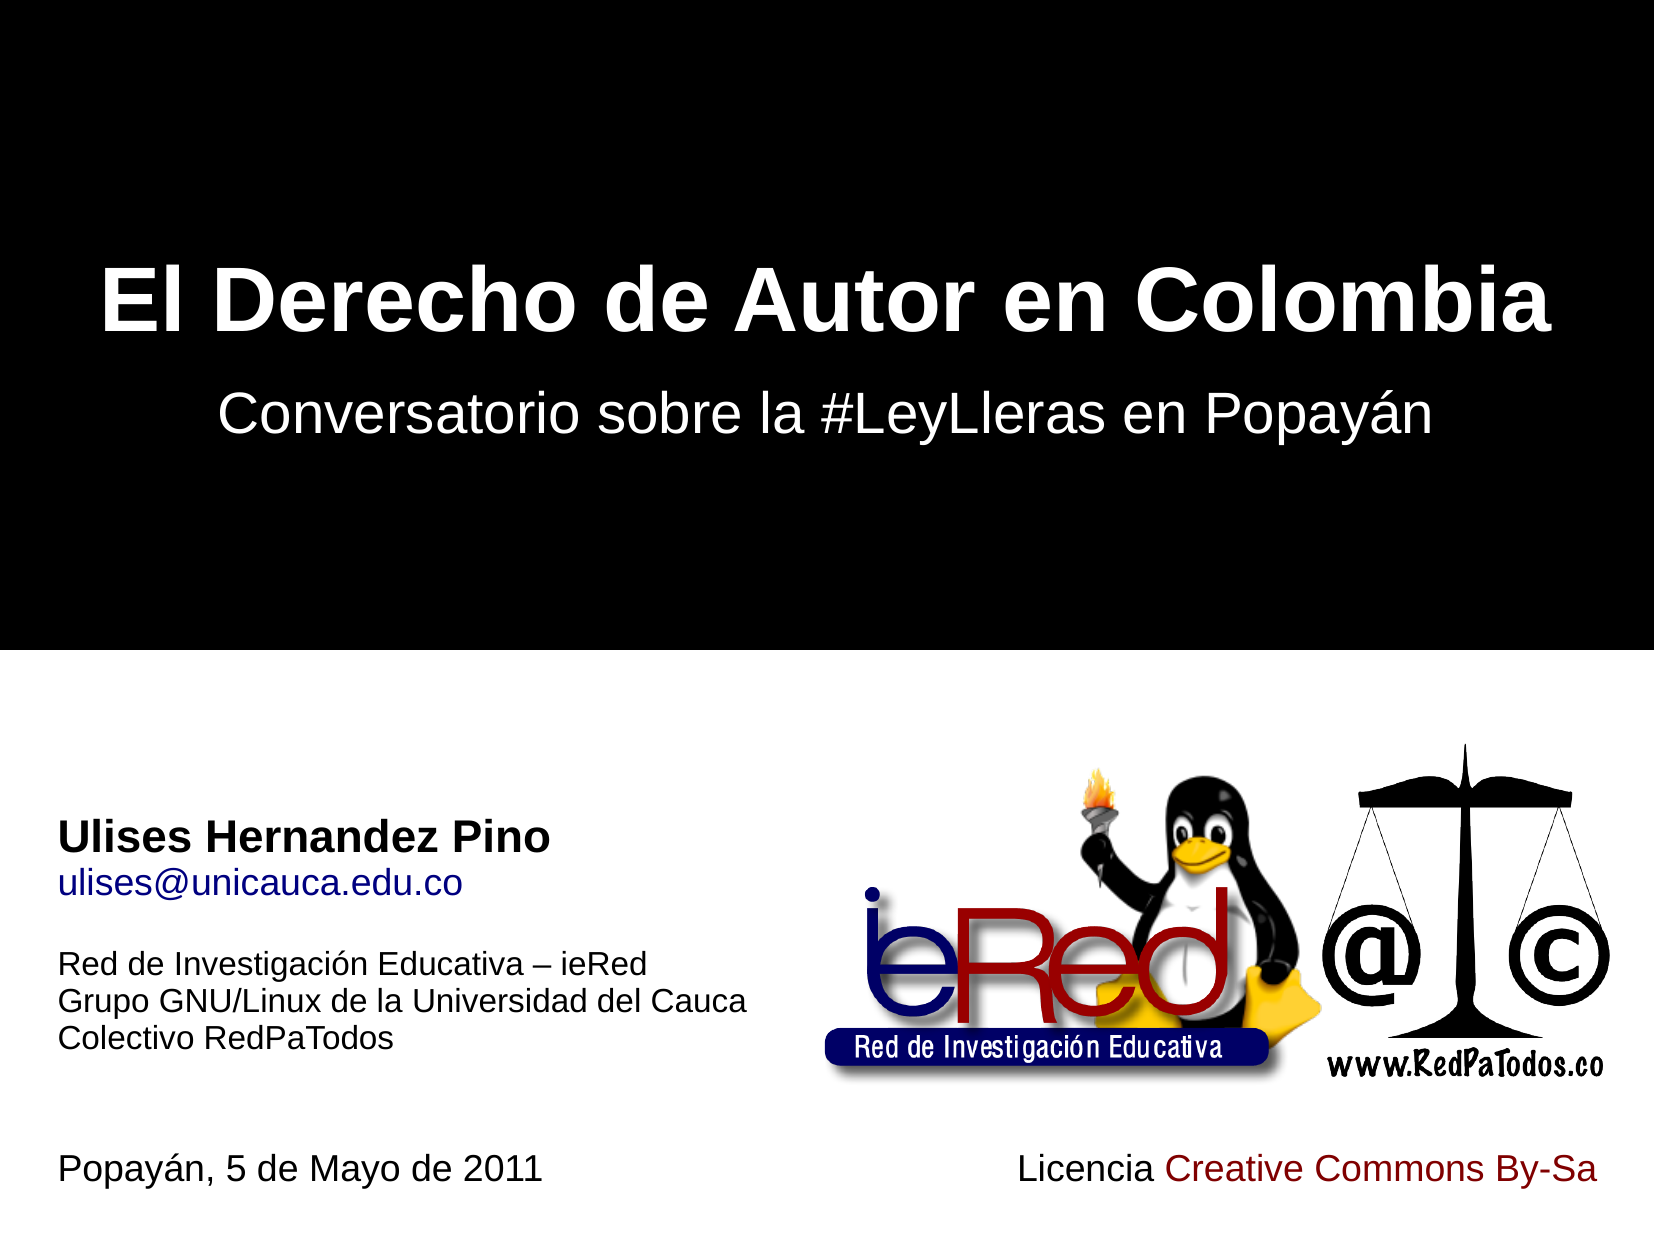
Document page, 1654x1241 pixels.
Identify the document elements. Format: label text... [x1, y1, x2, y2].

text_box Ulises Hernandez Pino ulises@unicauca.edu.co Red de Investigación Educativa – ieRed Grupo GNU/Linux de la Universidad del Cauca Colectivo RedPaTodos [42, 803, 763, 1065]
text_box [0, 0, 1654, 650]
text_box Licencia Creative Commons By-Sa [1002, 1139, 1613, 1197]
subtitle El Derecho de Autor en Colombia Conversatorio sobre la #LeyLleras en Popayán [82, 74, 1571, 621]
text_box Popayán, 5 de Mayo de 2011 [42, 1139, 559, 1197]
picture [767, 742, 1613, 1117]
